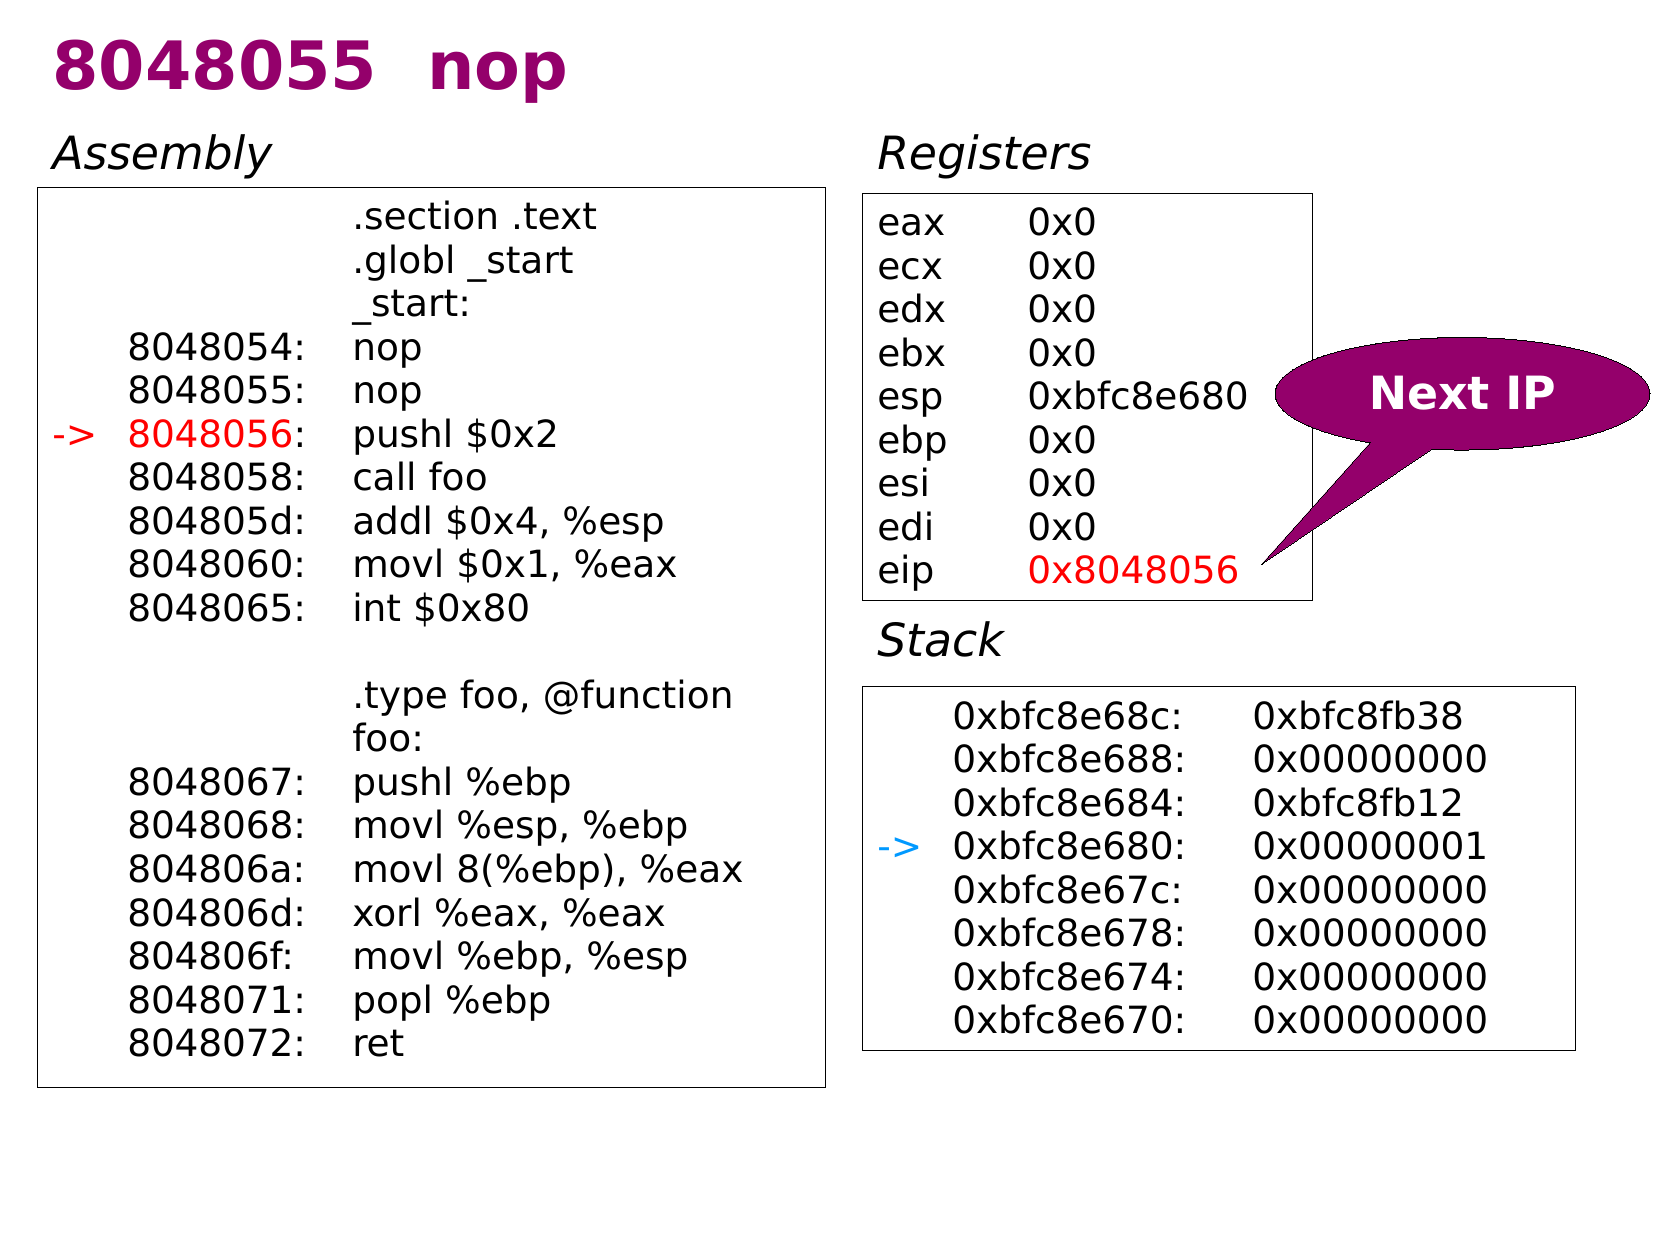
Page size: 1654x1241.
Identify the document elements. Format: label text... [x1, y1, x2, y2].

text_box eax 0x0 ecx 0x0 edx 0x0 ebx 0x0 esp 0xbfc8e680 ebp 0x0 esi 0x0 edi 0x0 eip 0x8048056 [862, 193, 1313, 601]
text_box Assembly [37, 119, 301, 188]
text_box 8048055 nop [37, 19, 863, 113]
text_box Stack [862, 606, 1051, 676]
text_box 0xbfc8e68c: 0xbfc8fb38 0xbfc8e688: 0x00000000 0xbfc8e684: 0xbfc8fb12 -> 0xbfc8e680: 0x00000001 0xbfc8e67c: 0x00000000 0xbfc8e678: 0x00000000 0xbfc8e674: 0x00000000 0xbfc8e670: 0x00000000 [862, 686, 1576, 1051]
text_box Next IP [1261, 337, 1651, 565]
text_box .section .text .globl _start _start: 8048054: nop 8048055: nop -> 8048056: pushl $0x2 8048058: call foo 804805d: addl $0x4, %esp 8048060: movl $0x1, %eax 8048065: int $0x80 .type foo, @function foo: 8048067: pushl %ebp 8048068: movl %esp, %ebp 804806a: movl 8(%ebp), %eax 804806d: xorl %eax, %eax 804806f: movl %ebp, %esp 8048071: popl %ebp 8048072: ret [37, 187, 826, 1088]
text_box Registers [862, 119, 1126, 188]
